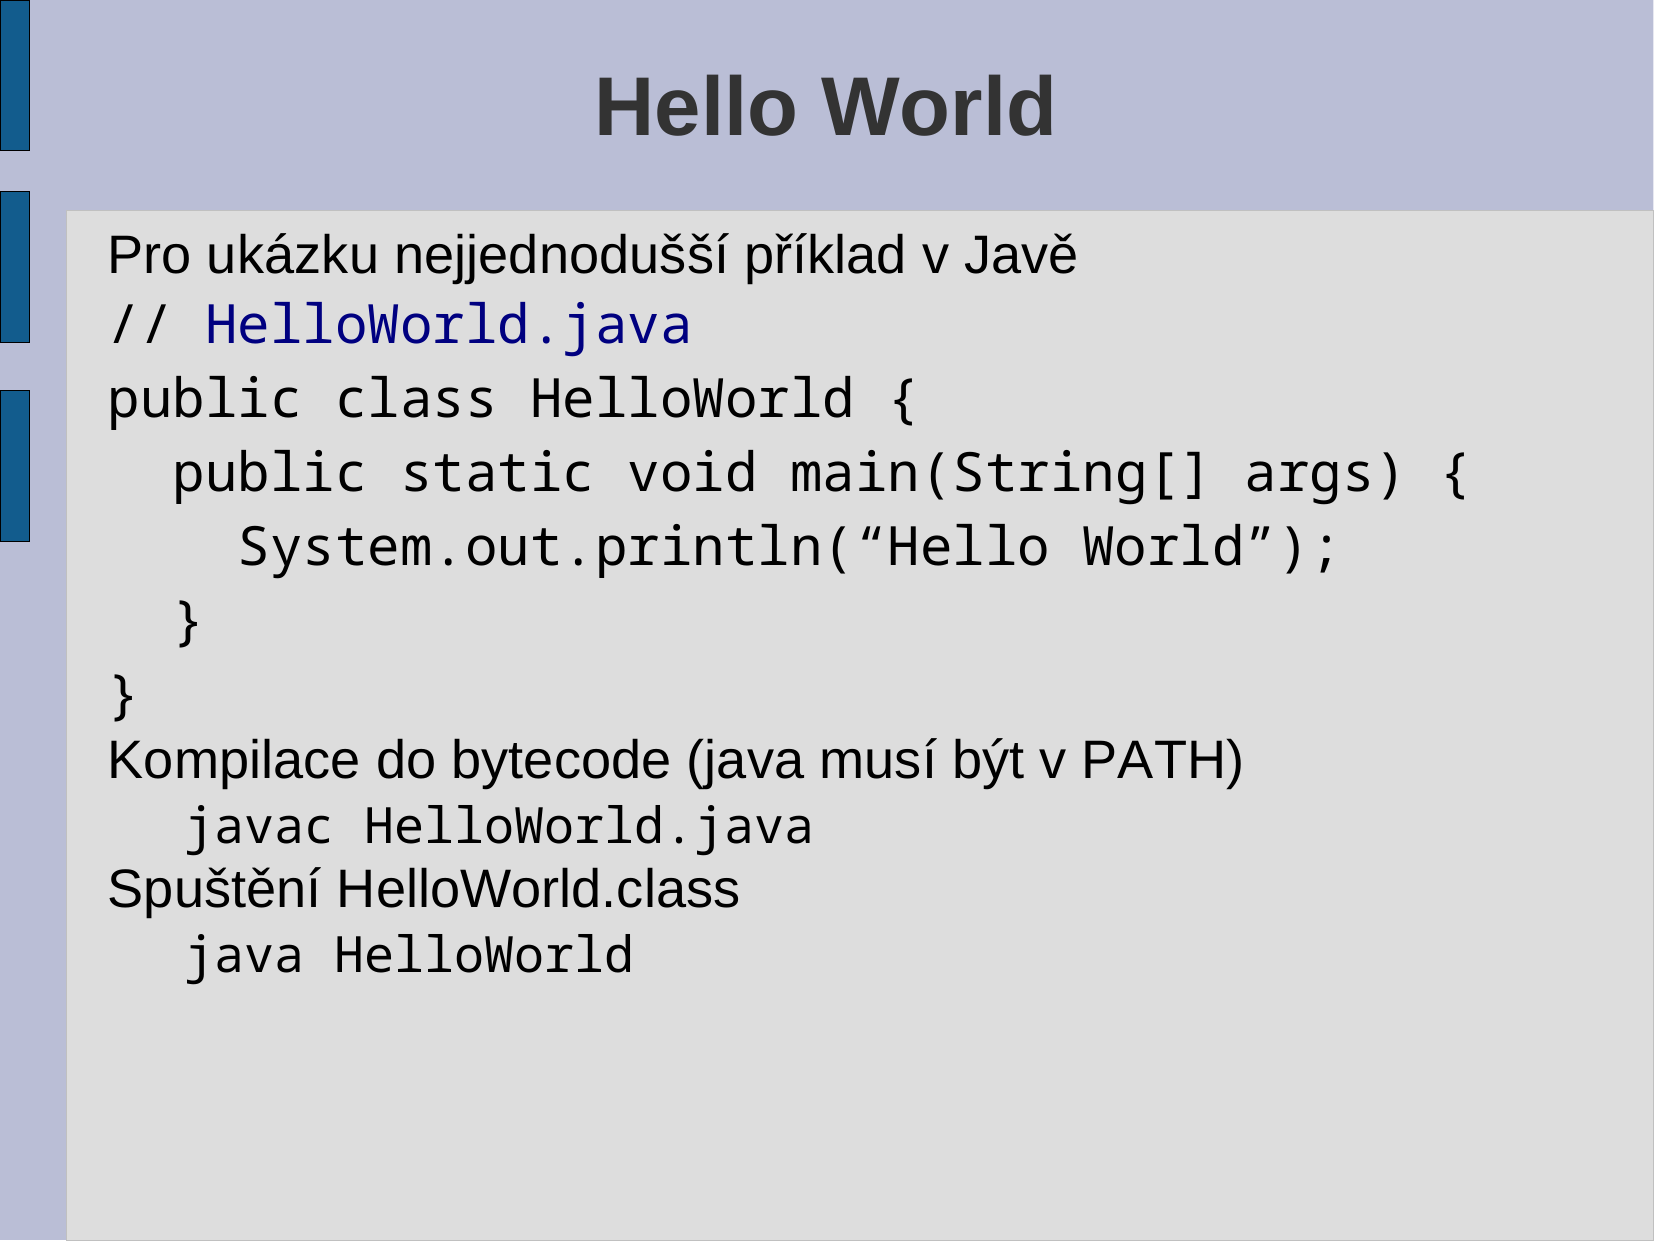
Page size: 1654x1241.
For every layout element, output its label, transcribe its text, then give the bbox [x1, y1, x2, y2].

list Pro ukázku nejjednodušší příklad v Javě // HelloWorld.java public class HelloWorld { public static void main(String[] args) { System.out.println(“Hello World”); } } Kompilace do bytecode (java musí být v PATH) javac HelloWorld.java Spuštění HelloWorld.class java HelloWorld [90, 225, 1576, 1171]
title Hello World [120, 17, 1533, 196]
